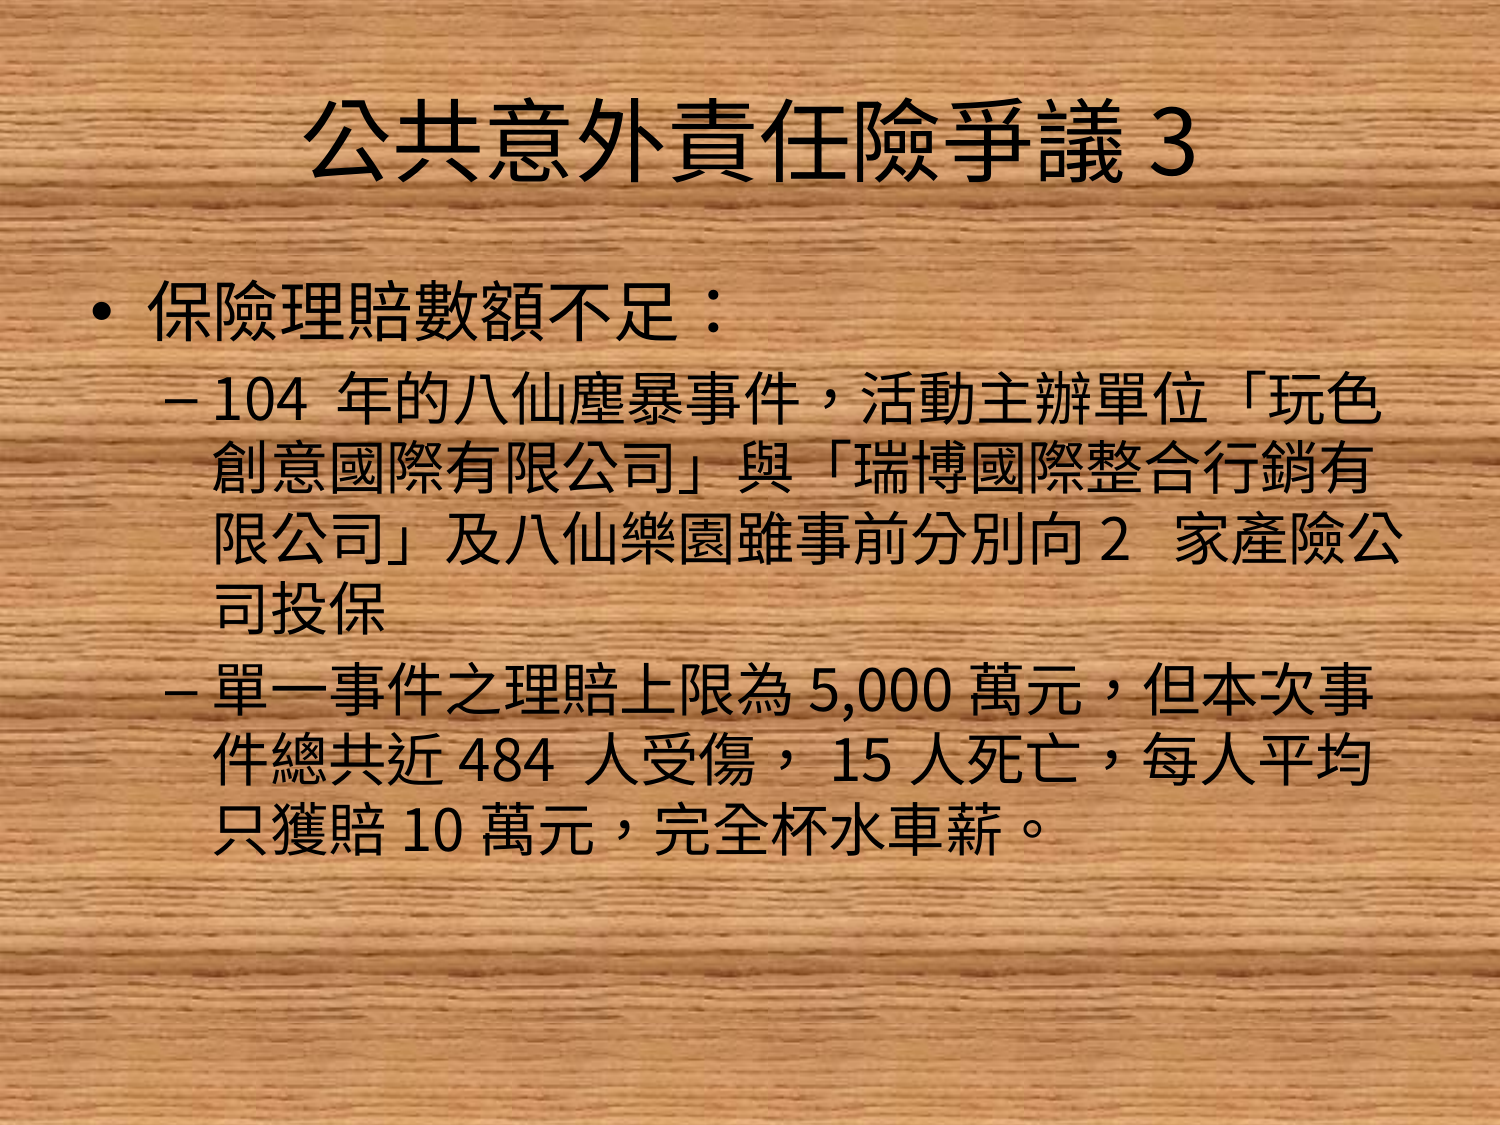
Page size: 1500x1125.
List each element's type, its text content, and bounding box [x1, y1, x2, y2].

title 公共意外責任險爭議3 [75, 45, 1425, 233]
picture [0, 0, 1500, 1125]
list 保險理賠數額不足： 104 年的八仙塵暴事件，活動主辦單位「玩色創意國際有限公司」與「瑞博國際整合行銷有限公司」及八仙樂園雖事前分別向2 家產險公司投保 單一事件之理賠上限為5,000萬元，但本次事件總共近484 人受傷，15人死亡，每人平均只獲賠10萬元，完全杯水車薪。 [75, 262, 1425, 1005]
